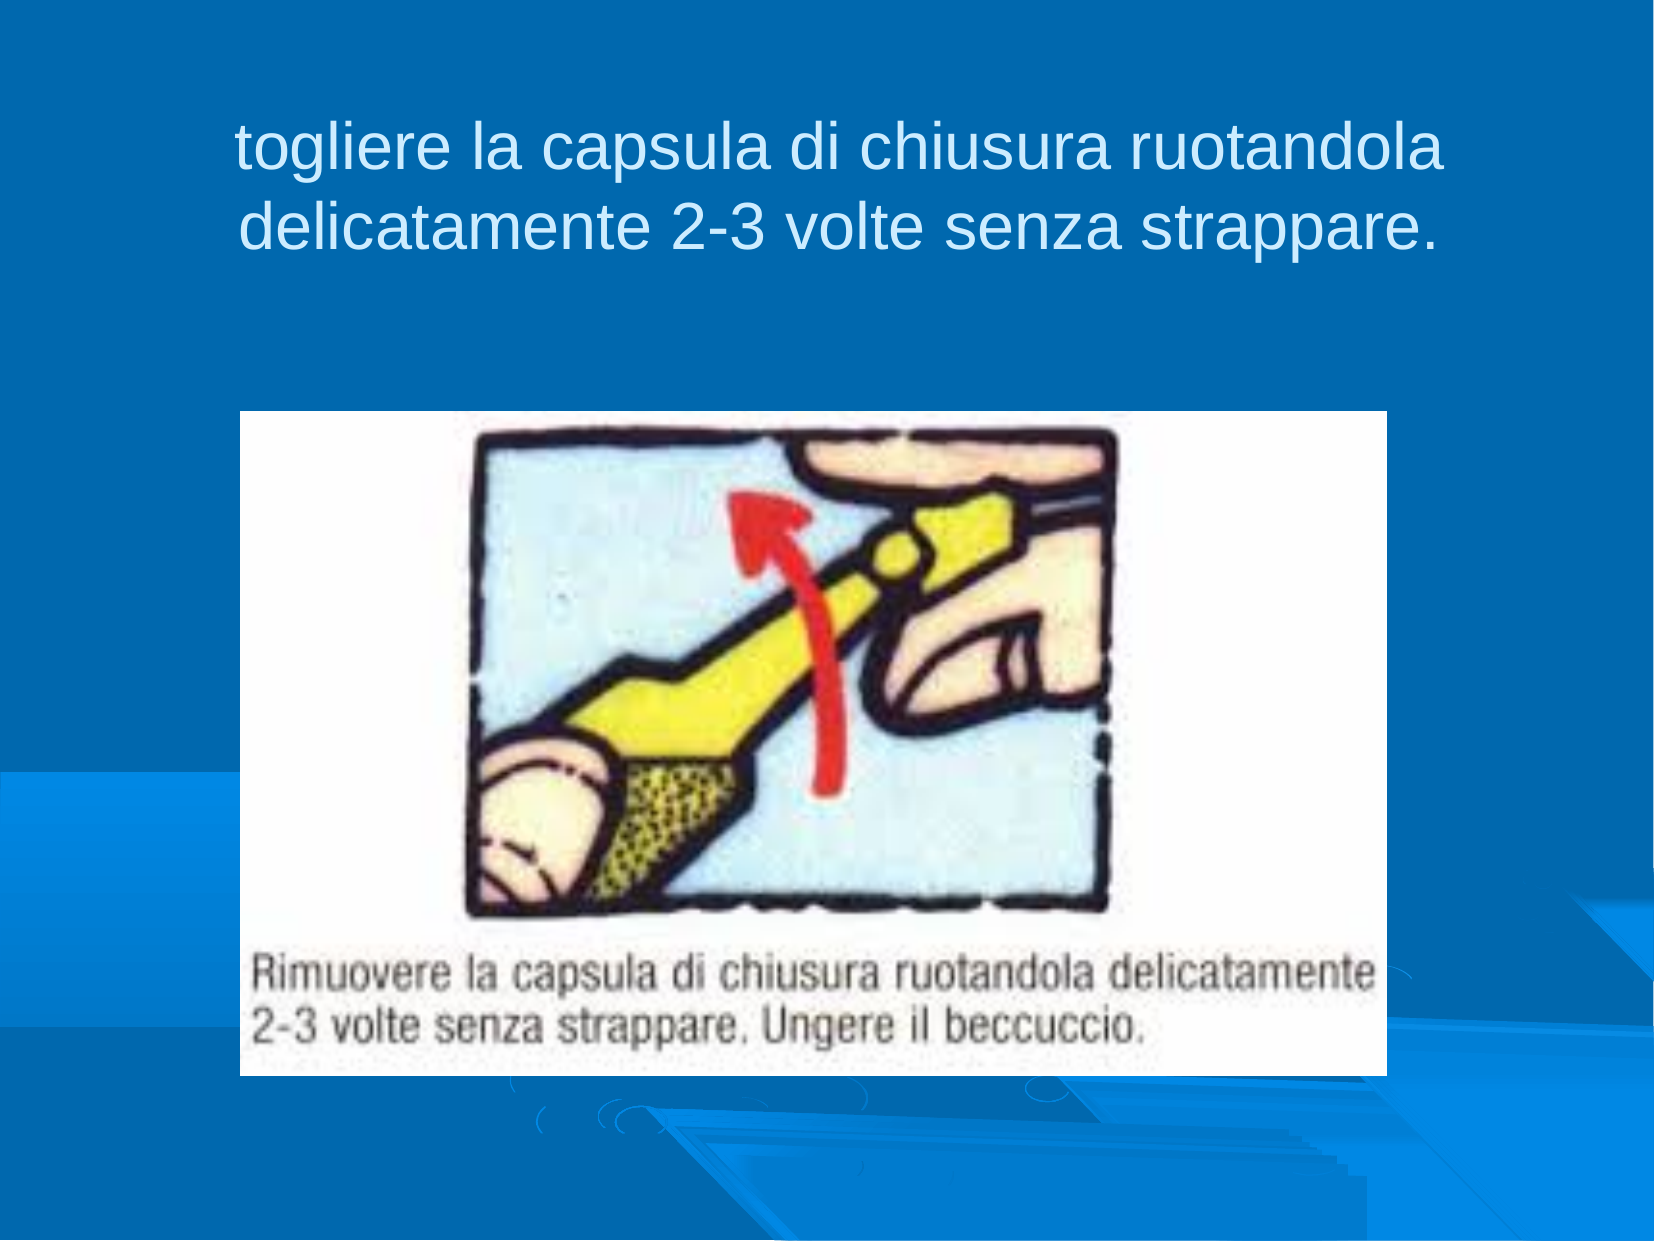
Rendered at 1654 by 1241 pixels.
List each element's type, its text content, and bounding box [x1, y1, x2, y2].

text_box togliere la capsula di chiusura ruotandola delicatamente 2-3 volte senza strappare. [71, 60, 1348, 1241]
picture [240, 411, 1387, 1076]
